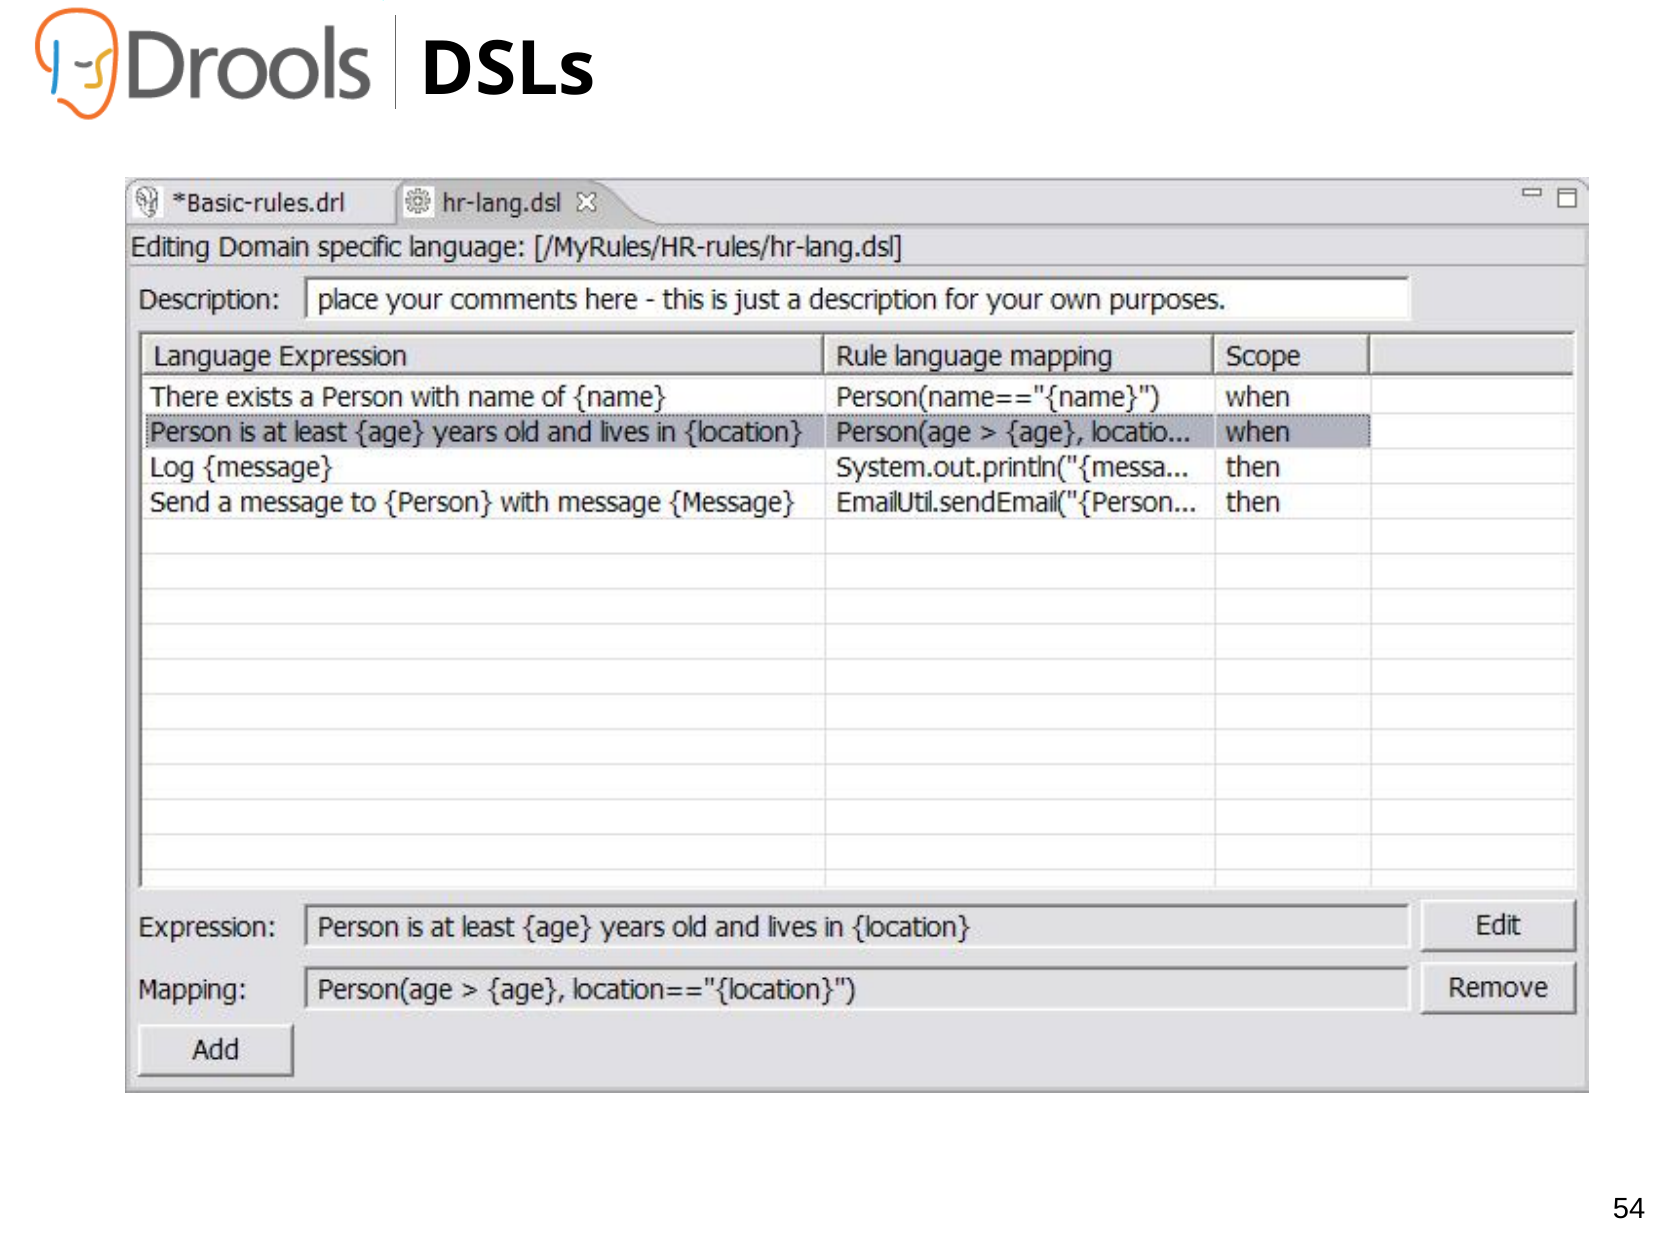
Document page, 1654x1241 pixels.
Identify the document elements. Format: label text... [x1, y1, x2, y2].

title DSLs [419, 12, 1630, 118]
picture [125, 177, 1589, 1093]
picture [29, 0, 384, 126]
